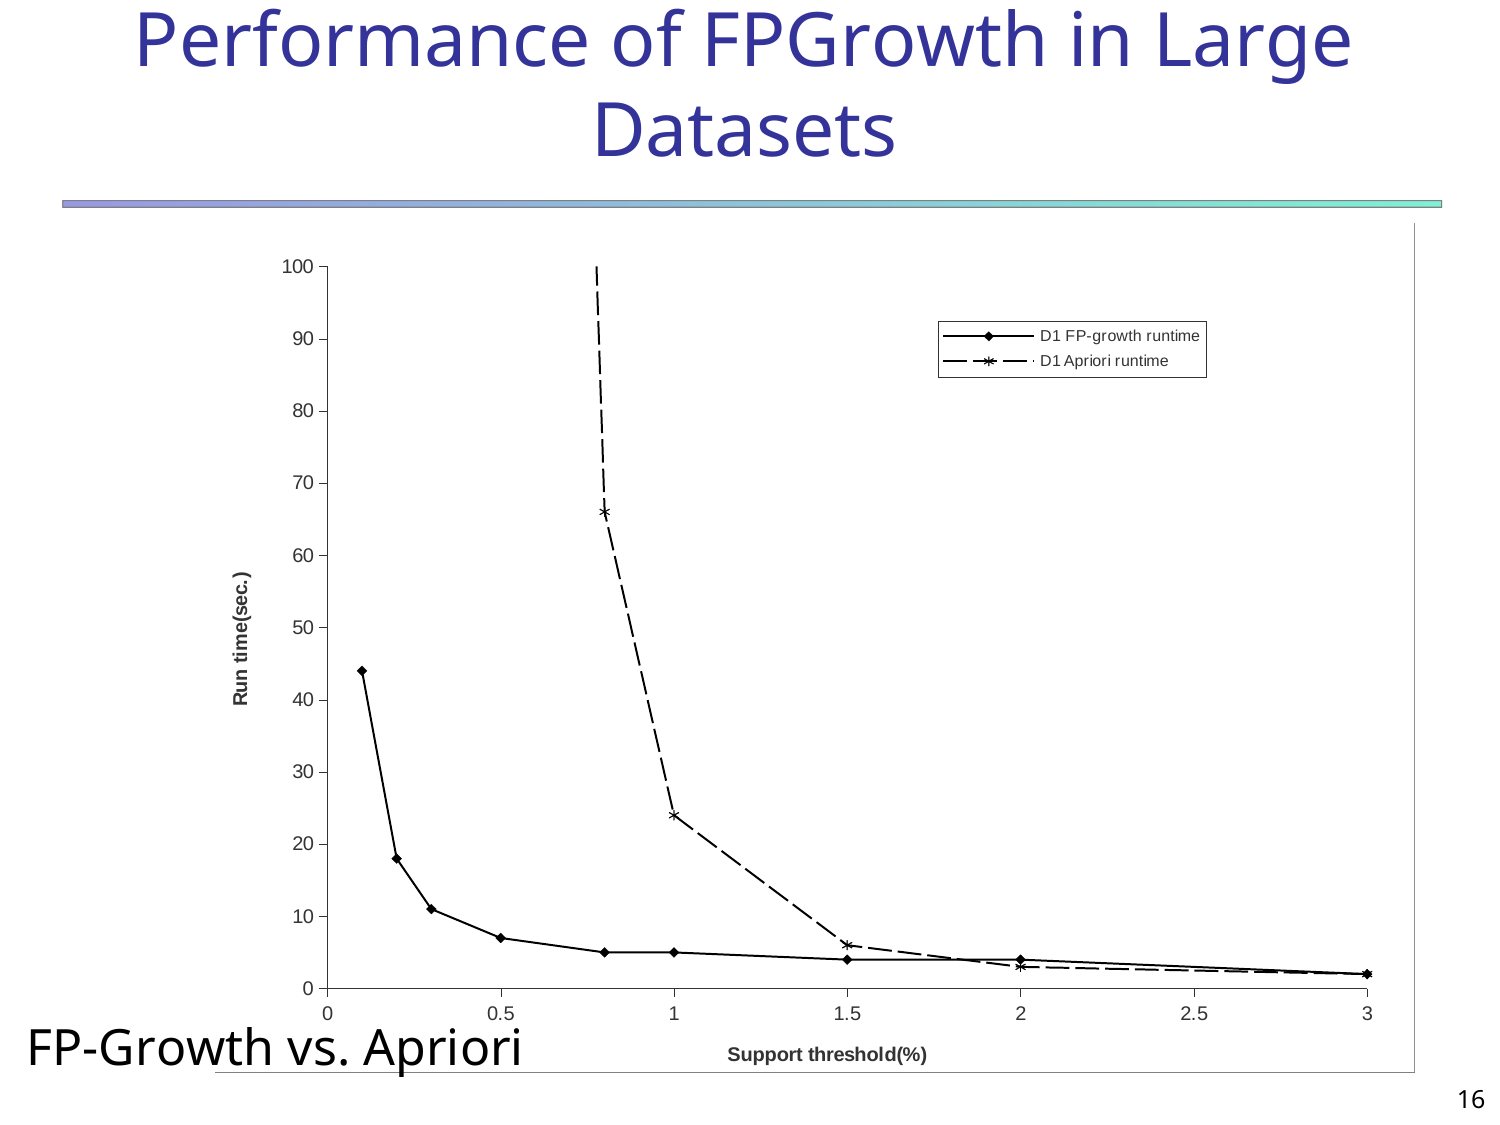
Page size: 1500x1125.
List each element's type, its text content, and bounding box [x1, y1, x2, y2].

list FP-Growth vs. Apriori [0, 1007, 676, 1108]
title Performance of FPGrowth in Large Datasets [0, 0, 1500, 180]
chart [186, 209, 1468, 1100]
text_box <number> [1187, 1062, 1500, 1125]
